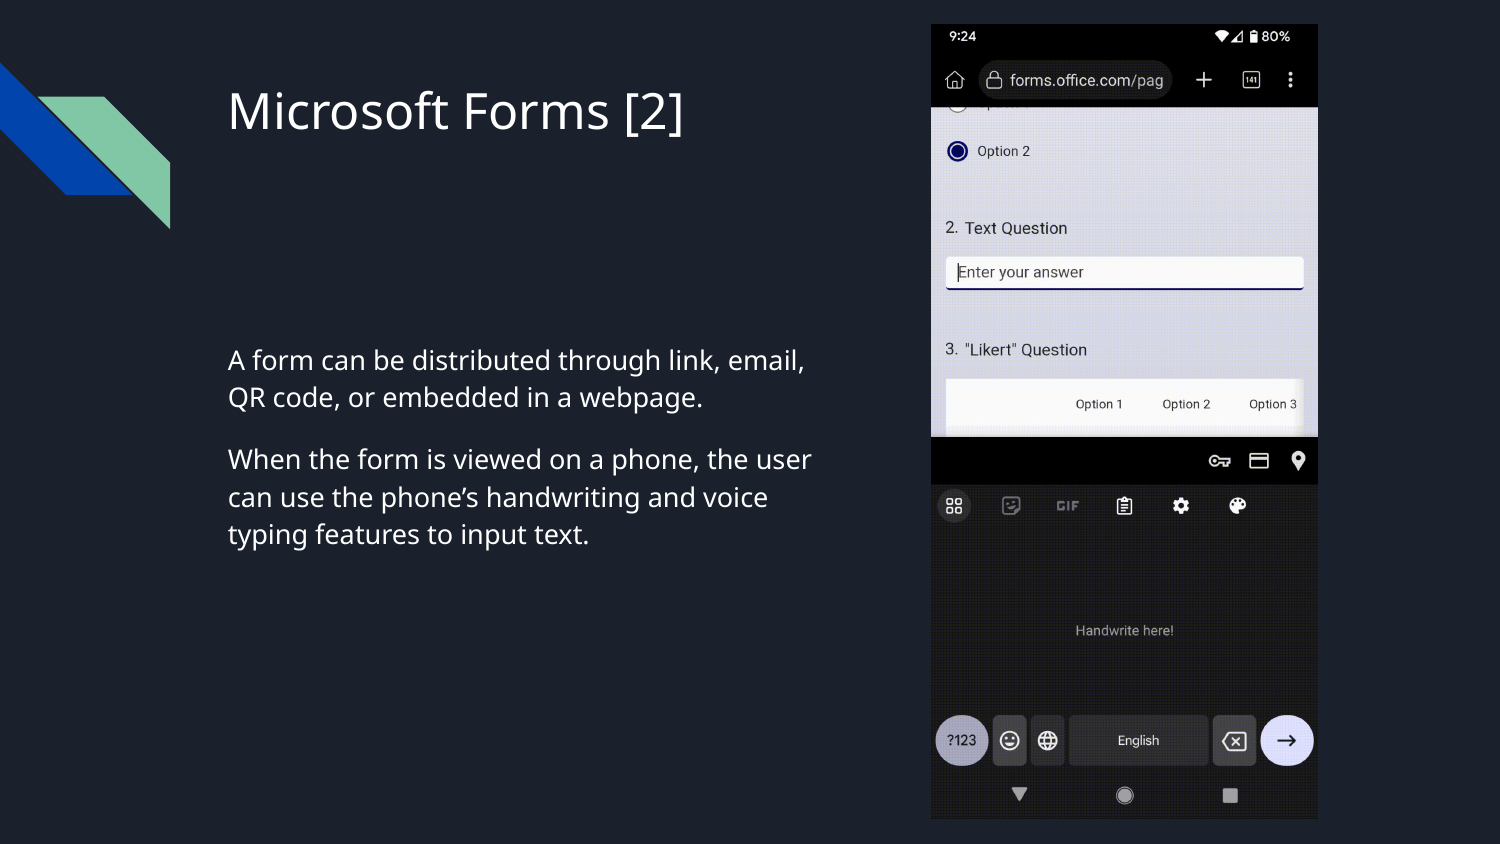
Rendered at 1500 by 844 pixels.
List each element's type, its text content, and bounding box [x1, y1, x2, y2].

title Microsoft Forms [2] [212, 64, 836, 310]
picture [931, 24, 1318, 819]
list A form can be distributed through link, email, QR code, or embedded in a webpage. When the form is viewed on a phone, the user can use the phone’s handwriting and voice typing features to input text. [212, 323, 836, 720]
